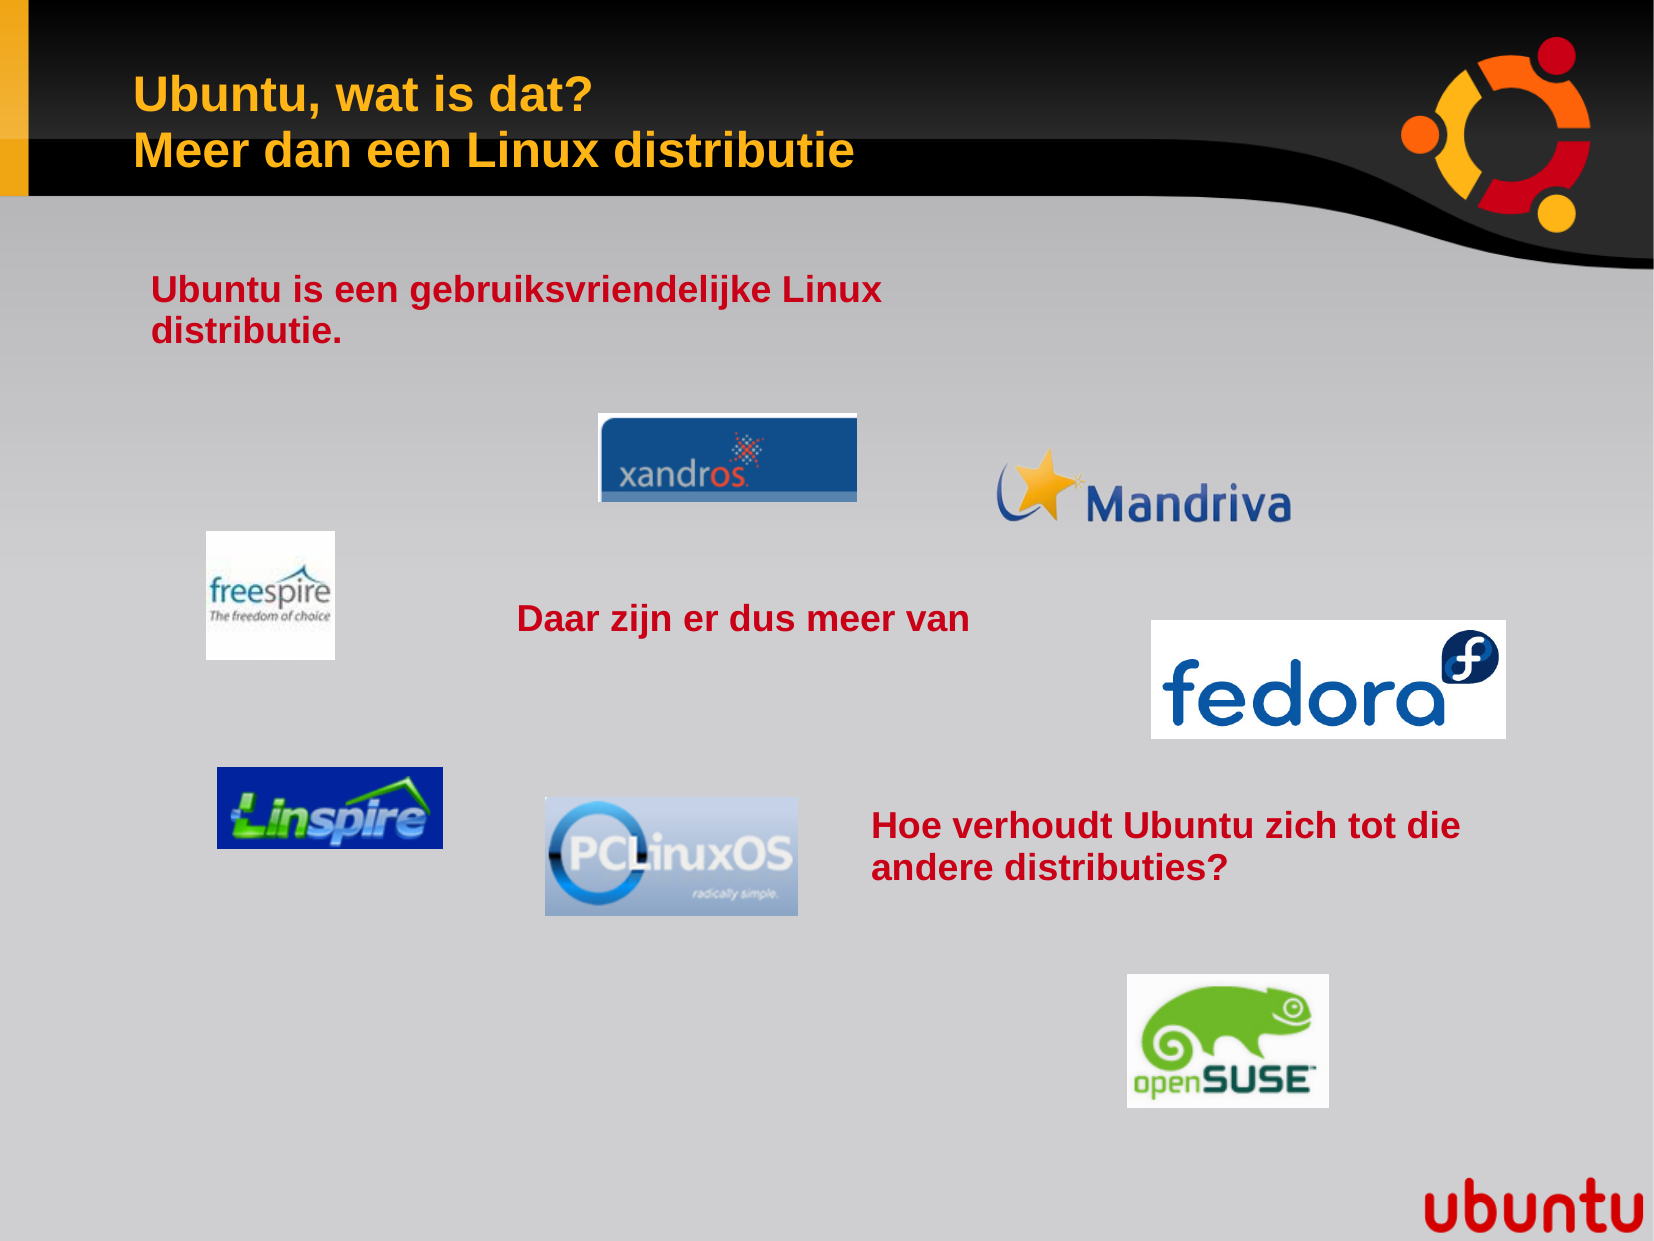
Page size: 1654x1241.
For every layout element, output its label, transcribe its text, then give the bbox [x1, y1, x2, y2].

text_box Hoe verhoudt Ubuntu zich tot die andere distributies? [856, 797, 1477, 899]
picture [0, 0, 1654, 1241]
text_box Ubuntu, wat is dat? Meer dan een Linux distributie [118, 59, 1093, 188]
text_box Daar zijn er dus meer van [501, 590, 1123, 649]
text_box Ubuntu is een gebruiksvriendelijke Linux distributie. [136, 260, 934, 362]
